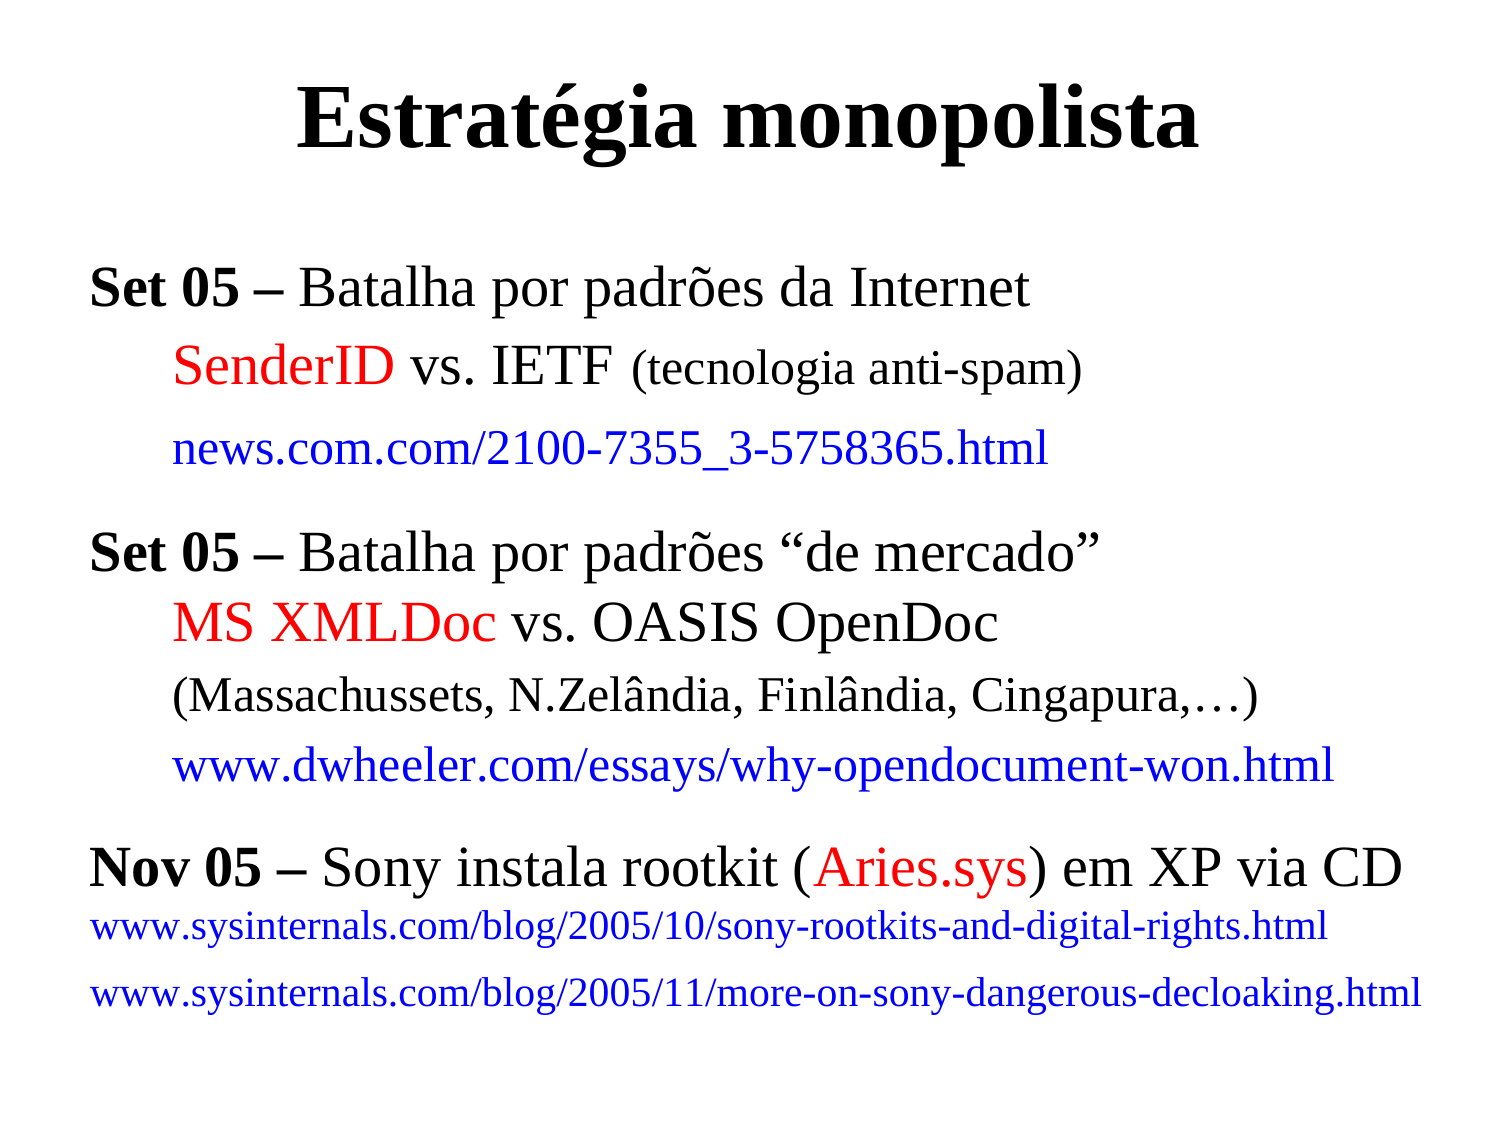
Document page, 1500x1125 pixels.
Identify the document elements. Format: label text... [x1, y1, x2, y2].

text_box Estratégia monopolista [21, 19, 1477, 208]
text_box Set 05 – Batalha por padrões da Internet SenderID vs. IETF (tecnologia anti-spam) news.com.com/2100-7355_3-5758365.html Set 05 – Batalha por padrões “de mercado” MS XMLDoc vs. OASIS OpenDoc (Massachussets, N.Zelândia, Finlândia, Cingapura,…) www.dwheeler.com/essays/why-opendocument-won.html Nov 05 – Sony instala rootkit (Aries.sys) em XP via CD www.sysinternals.com/blog/2005/10/sony-rootkits-and-digital-rights.html www.sysinternals.com/blog/2005/11/more-on-sony-dangerous-decloaking.html [89, 243, 1477, 1041]
